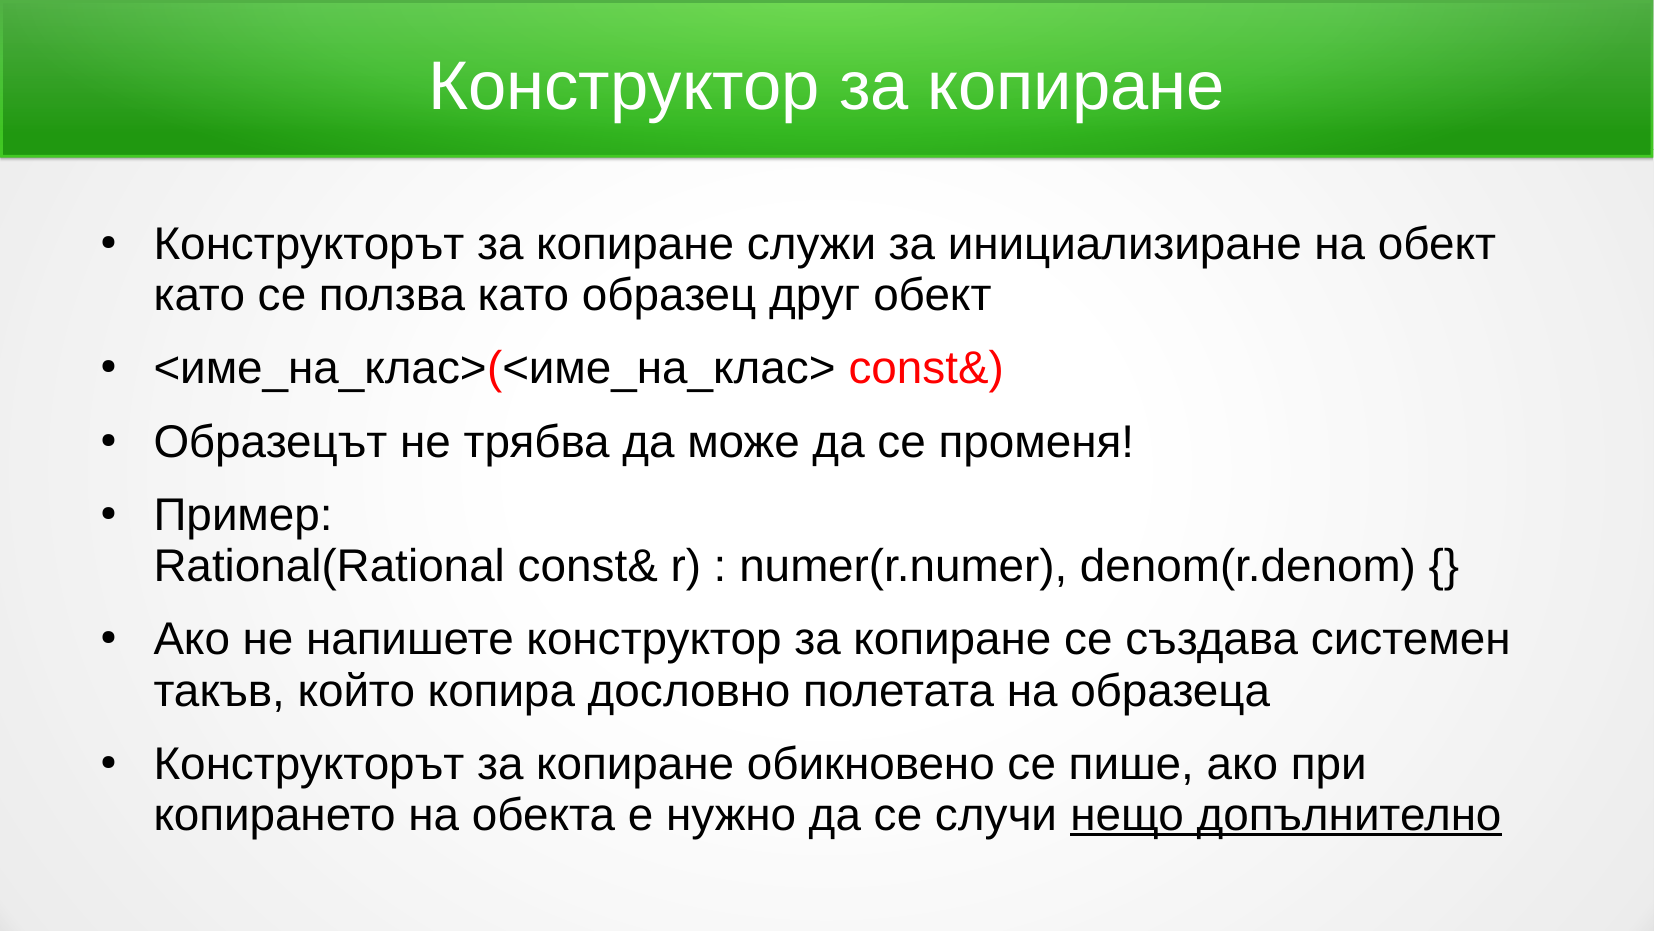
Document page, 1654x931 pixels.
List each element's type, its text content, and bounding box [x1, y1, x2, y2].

title Конструктор за копиране [82, 37, 1571, 135]
list Конструкторът за копиране служи за инициализиране на обект като се ползва като образец друг обект <име_на_клас>(<име_на_клас> const&) Образецът не трябва да може да се променя! Пример: Rational(Rational const& r) : numer(r.numer), denom(r.denom) {} Ако не напишете конструктор за копиране се създава системен такъв, който копира дословно полетата на образеца Конструкторът за копиране обикновено се пише, ако при копирането на обекта е нужно да се случи нещо допълнително [82, 217, 1538, 886]
